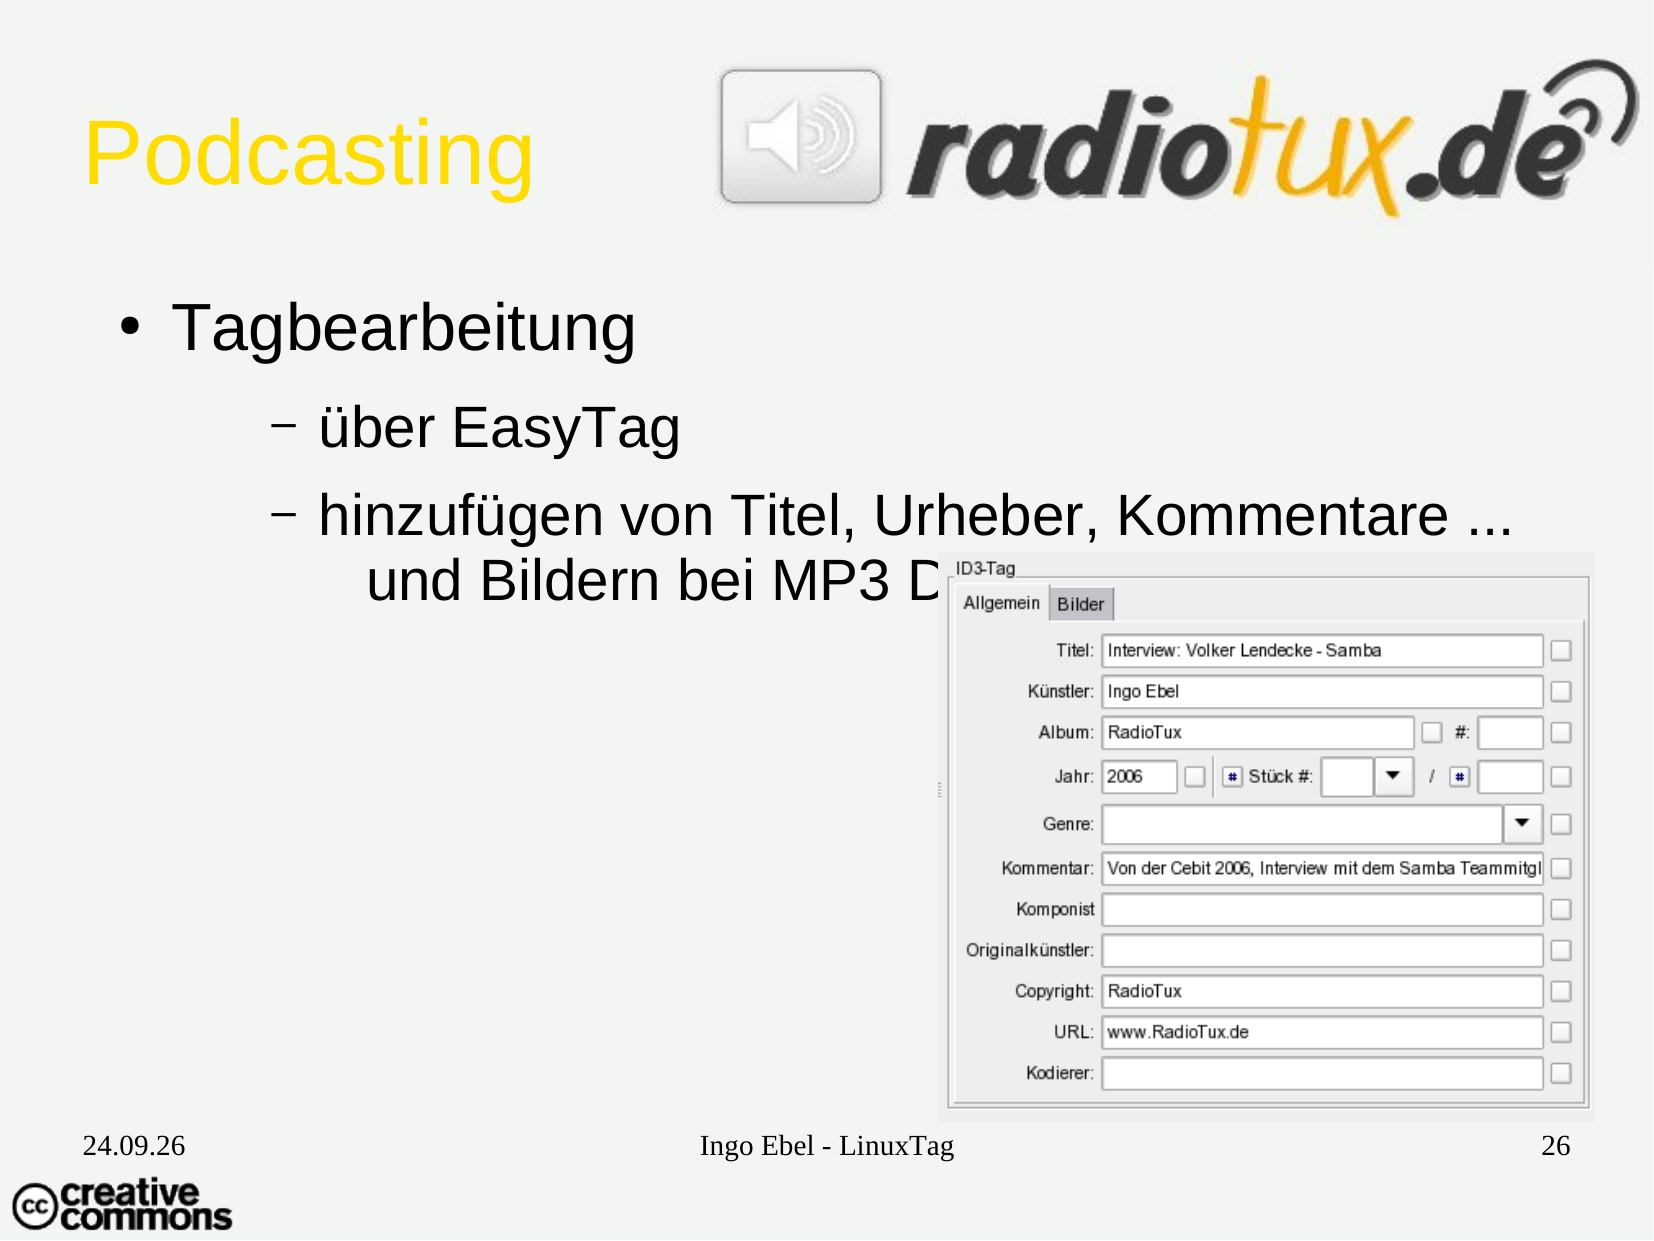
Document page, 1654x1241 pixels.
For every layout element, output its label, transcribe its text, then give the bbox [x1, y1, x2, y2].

picture [0, 1121, 236, 1240]
title Podcasting [82, 49, 1571, 257]
picture [649, 0, 1654, 266]
list Tagbearbeitung über EasyTag hinzufügen von Titel, Urheber, Kommentare ... und Bildern bei MP3 Dateien [82, 290, 1571, 1109]
picture [938, 552, 1595, 1123]
